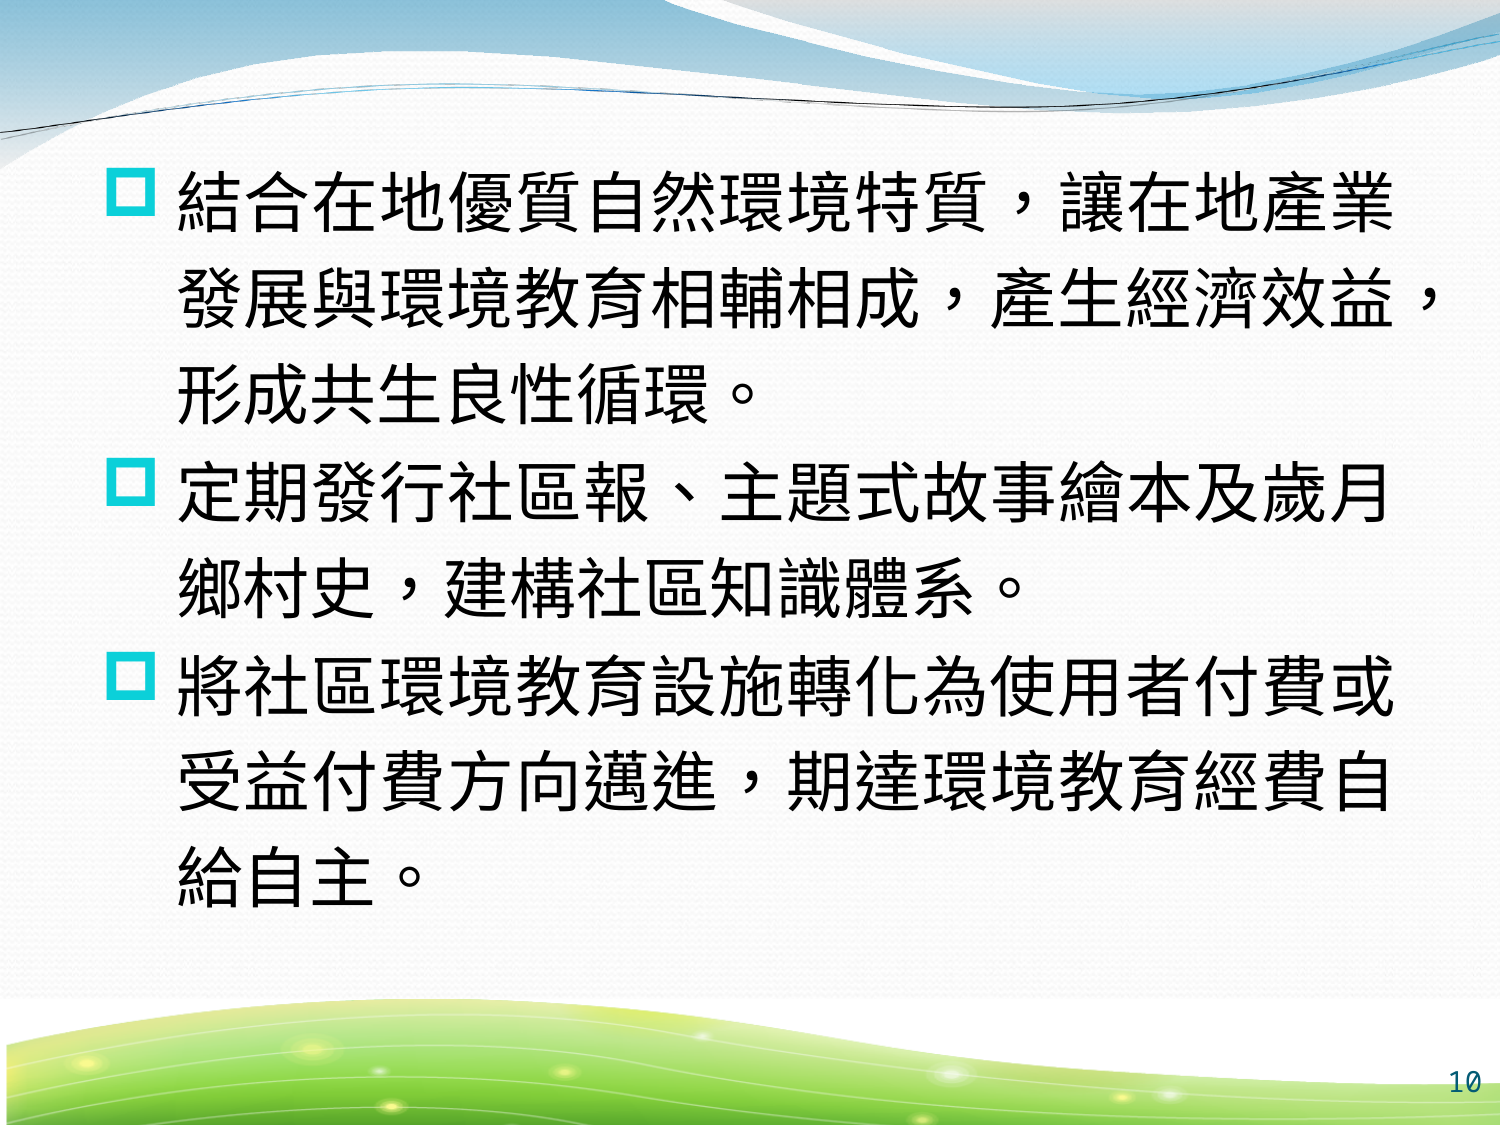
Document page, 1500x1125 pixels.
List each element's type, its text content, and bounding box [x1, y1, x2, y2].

text_box <編號> [1357, 1042, 1483, 1103]
picture [0, 0, 1500, 1125]
list 結合在地優質自然環境特質，讓在地產業發展與環境教育相輔相成，產生經濟效益，形成共生良性循環。 定期發行社區報、主題式故事繪本及歲月鄉村史，建構社區知識體系。 將社區環境教育設施轉化為使用者付費或受益付費方向邁進，期達環境教育經費自給自主。 [29, 137, 1412, 1006]
